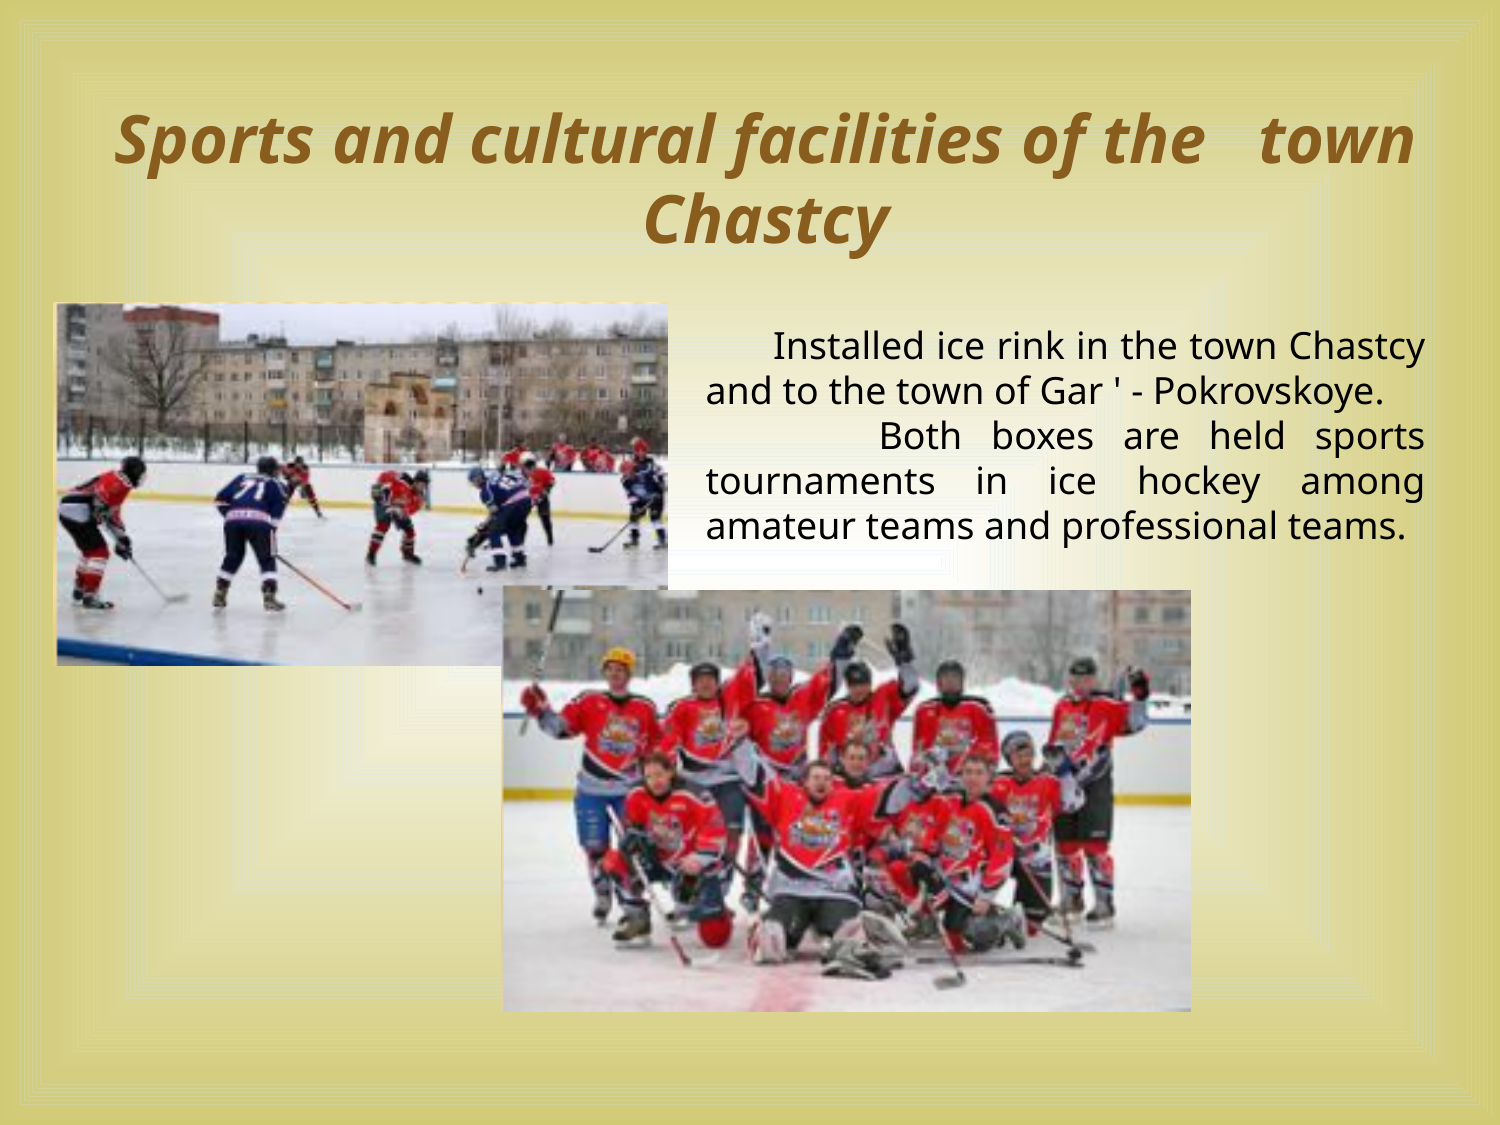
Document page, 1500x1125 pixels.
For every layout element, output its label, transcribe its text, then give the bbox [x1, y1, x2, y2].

title Sports and cultural facilities of the town Chastcy [90, 90, 1441, 232]
text_box Installed ice rink in the town Chastcy and to the town of Gar ' - Pokrovskoye. Both boxes are held sports tournaments in ice hockey among amateur teams and professional teams. [690, 314, 1441, 555]
picture [53, 302, 1191, 1012]
